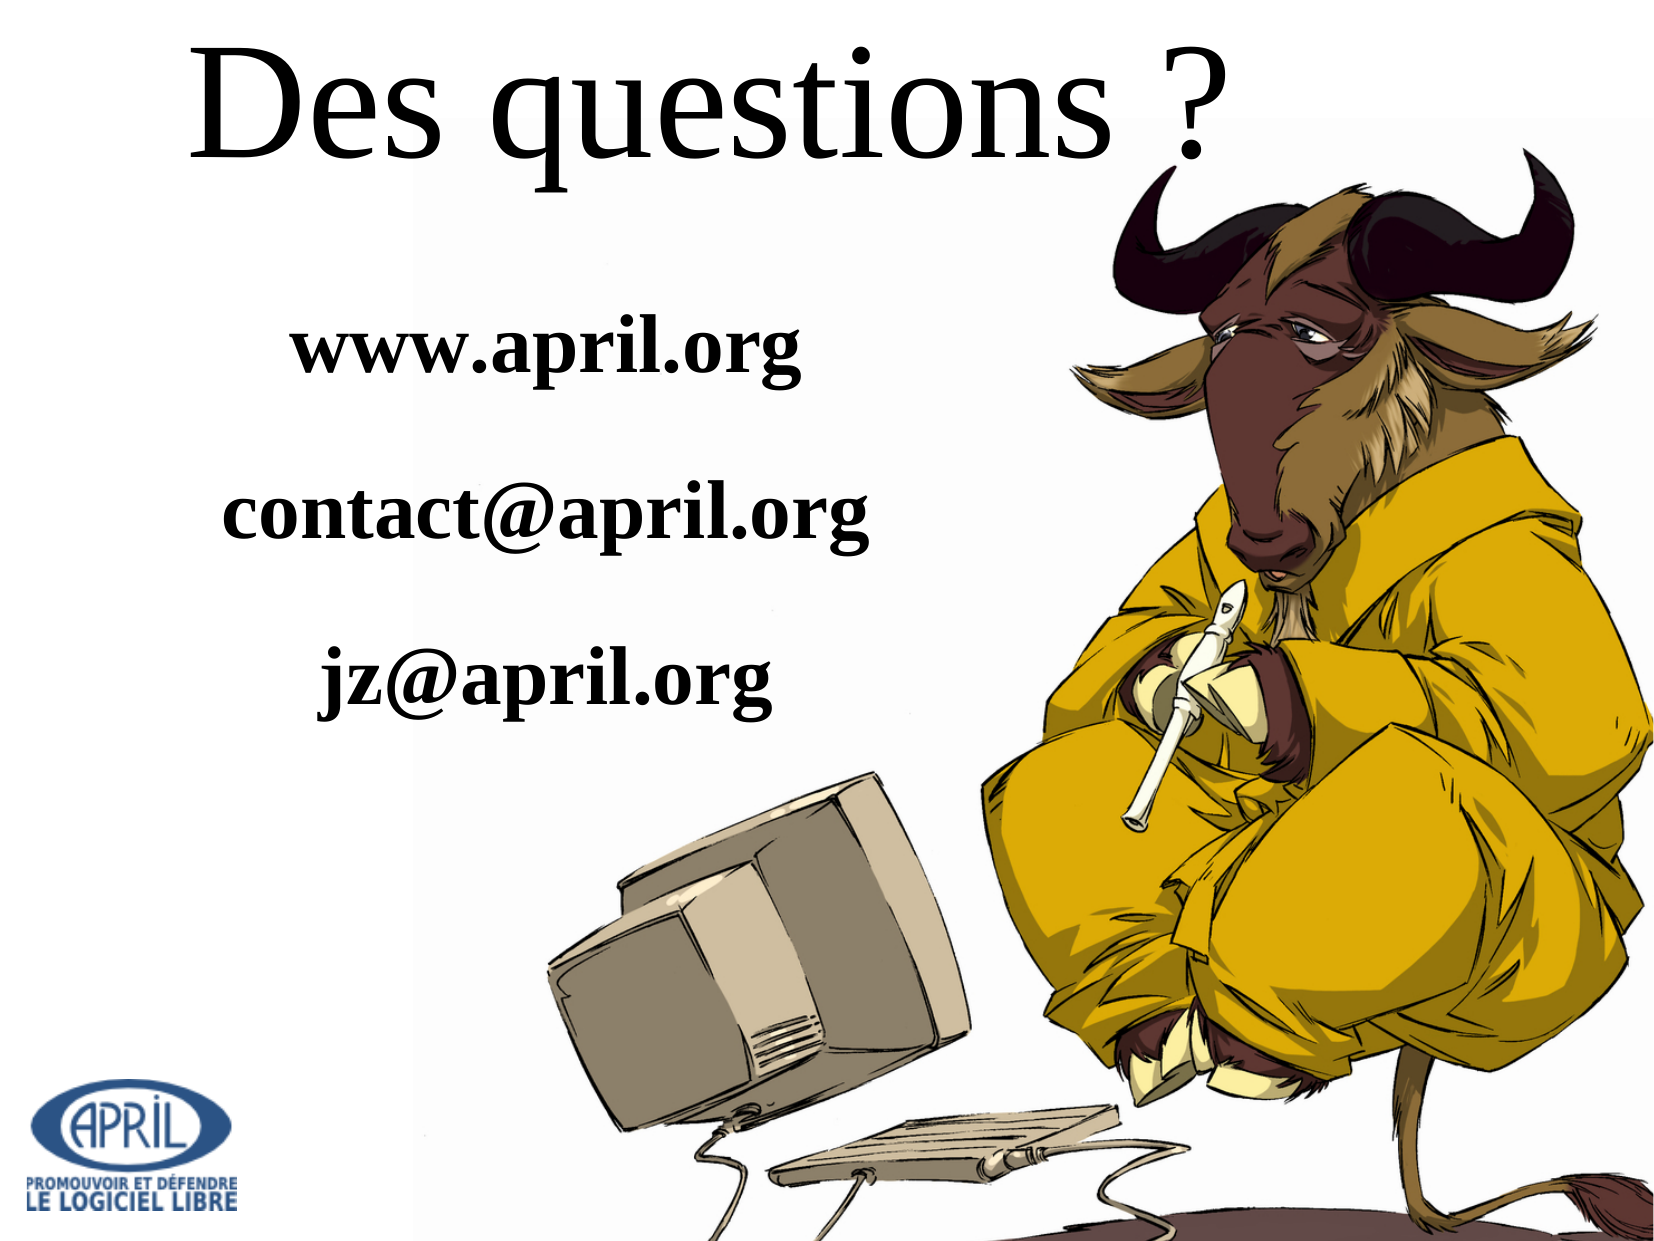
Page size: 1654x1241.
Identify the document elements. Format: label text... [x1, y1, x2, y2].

picture [0, 0, 1654, 1241]
text_box www.april.org contact@april.org jz@april.org [206, 299, 886, 739]
text_box Des questions ? [172, 17, 1250, 217]
